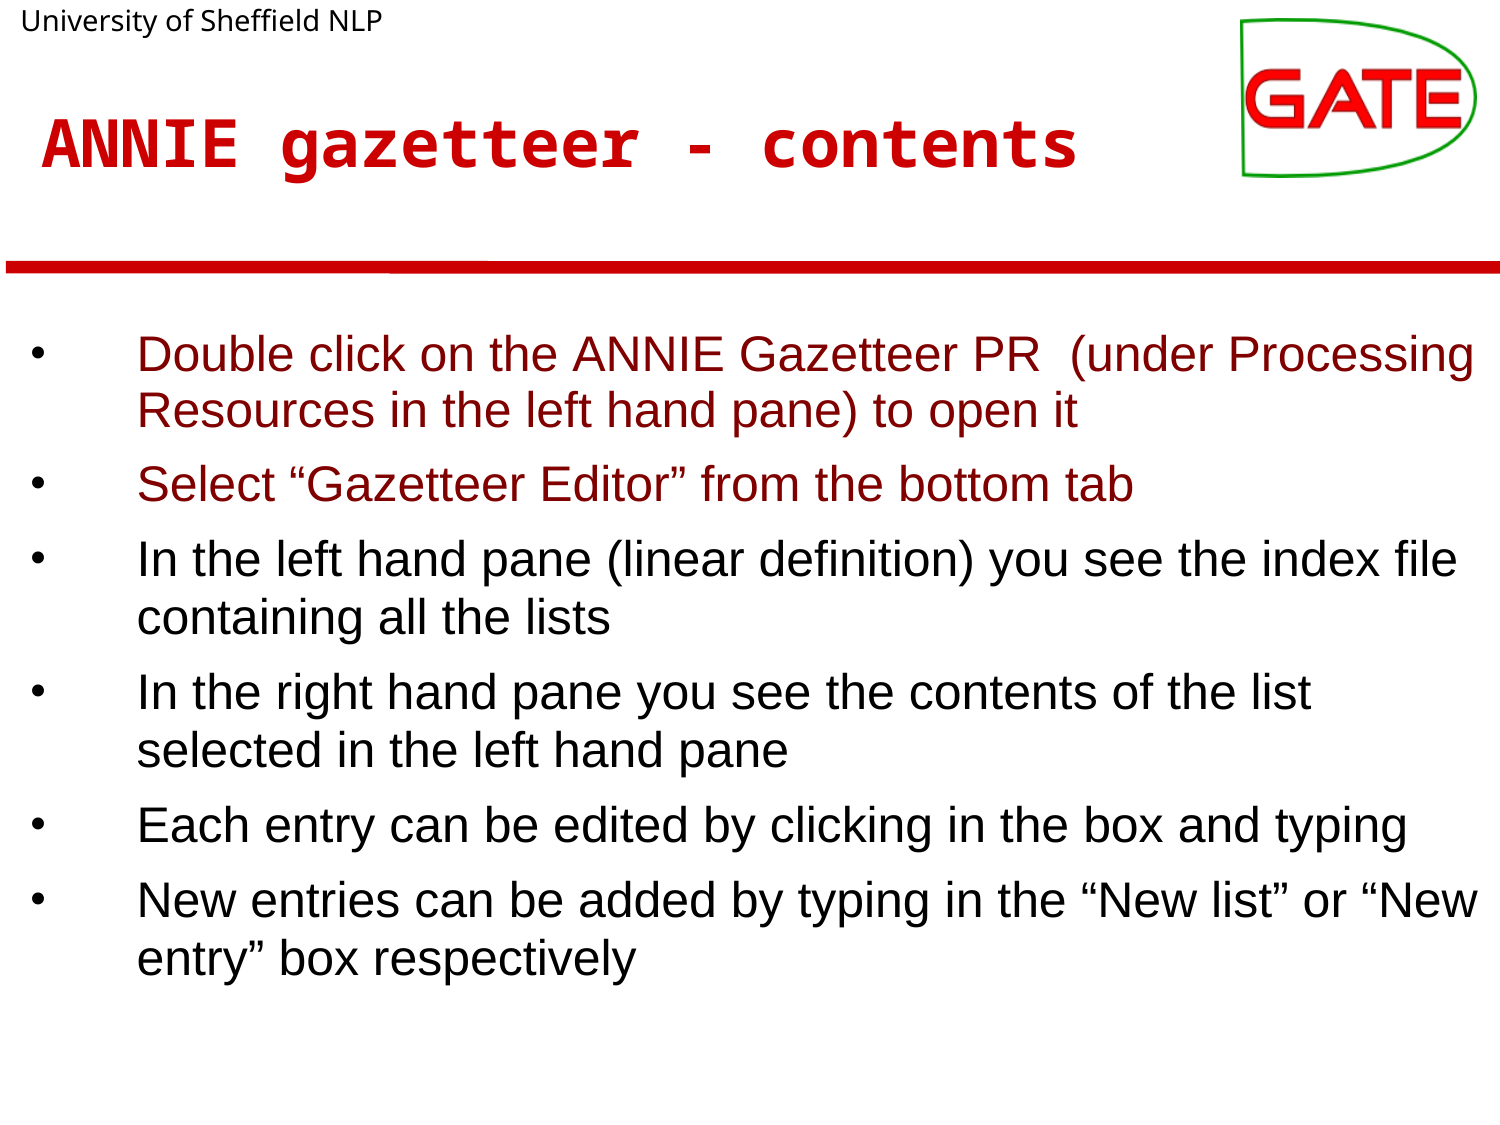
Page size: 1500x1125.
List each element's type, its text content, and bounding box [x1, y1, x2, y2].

picture [1240, 18, 1477, 178]
text_box Double click on the ANNIE Gazetteer PR (under Processing Resources in the left hand pane) to open it Select “Gazetteer Editor” from the bottom tab In the left hand pane (linear definition) you see the index file containing all the lists In the right hand pane you see the contents of the list selected in the left hand pane Each entry can be edited by clicking in the box and typing New entries can be added by typing in the “New list” or “New entry” box respectively [29, 324, 1489, 1125]
text_box ANNIE gazetteer - contents [41, 38, 1387, 250]
